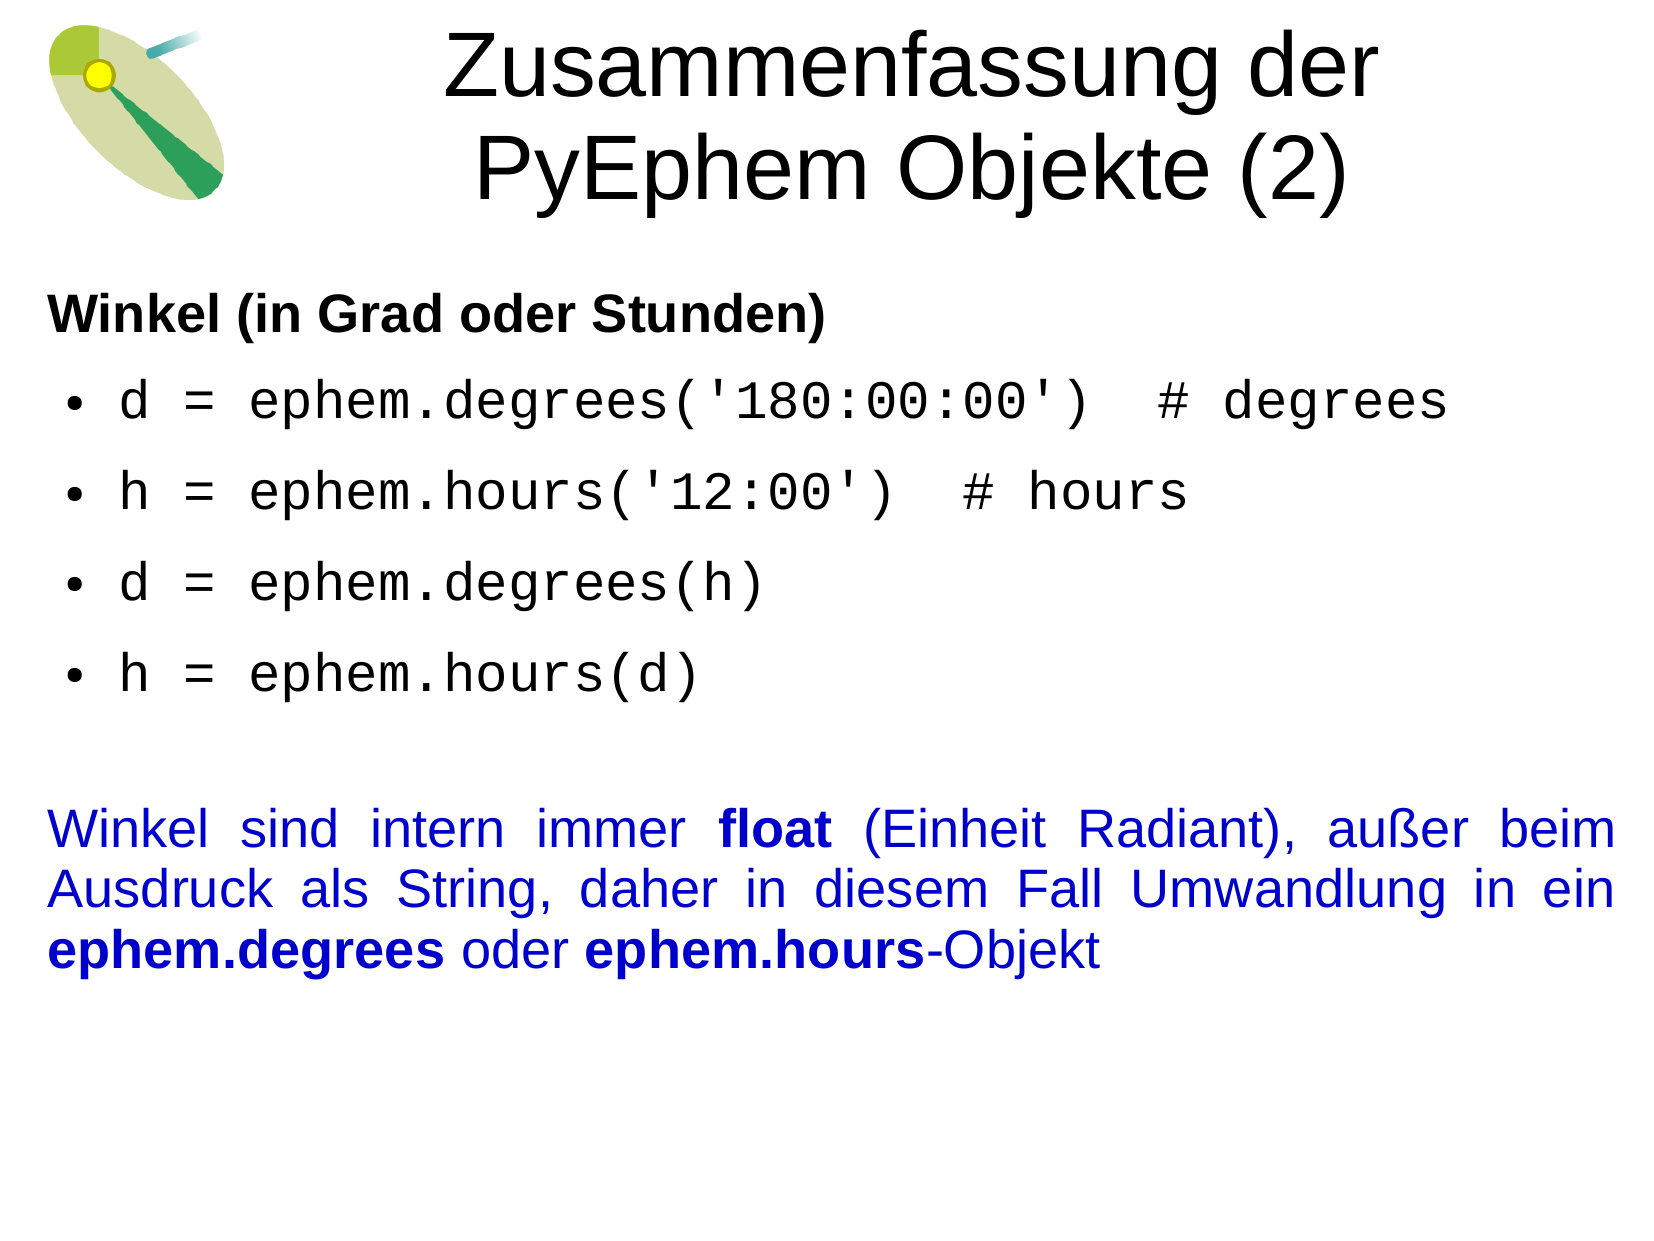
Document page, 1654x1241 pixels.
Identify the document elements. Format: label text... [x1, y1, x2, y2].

picture [47, 23, 225, 201]
list Winkel (in Grad oder Stunden) d = ephem.degrees('180:00:00') # degrees h = ephem.hours('12:00') # hours d = ephem.degrees(h) h = ephem.hours(d) Winkel sind intern immer float (Einheit Radiant), außer beim Ausdruck als String, daher in diesem Fall Umwandlung in ein ephem.degrees oder ephem.hours-Objekt [47, 283, 1619, 1158]
title Zusammenfassung der PyEphem Objekte (2) [348, 13, 1477, 220]
